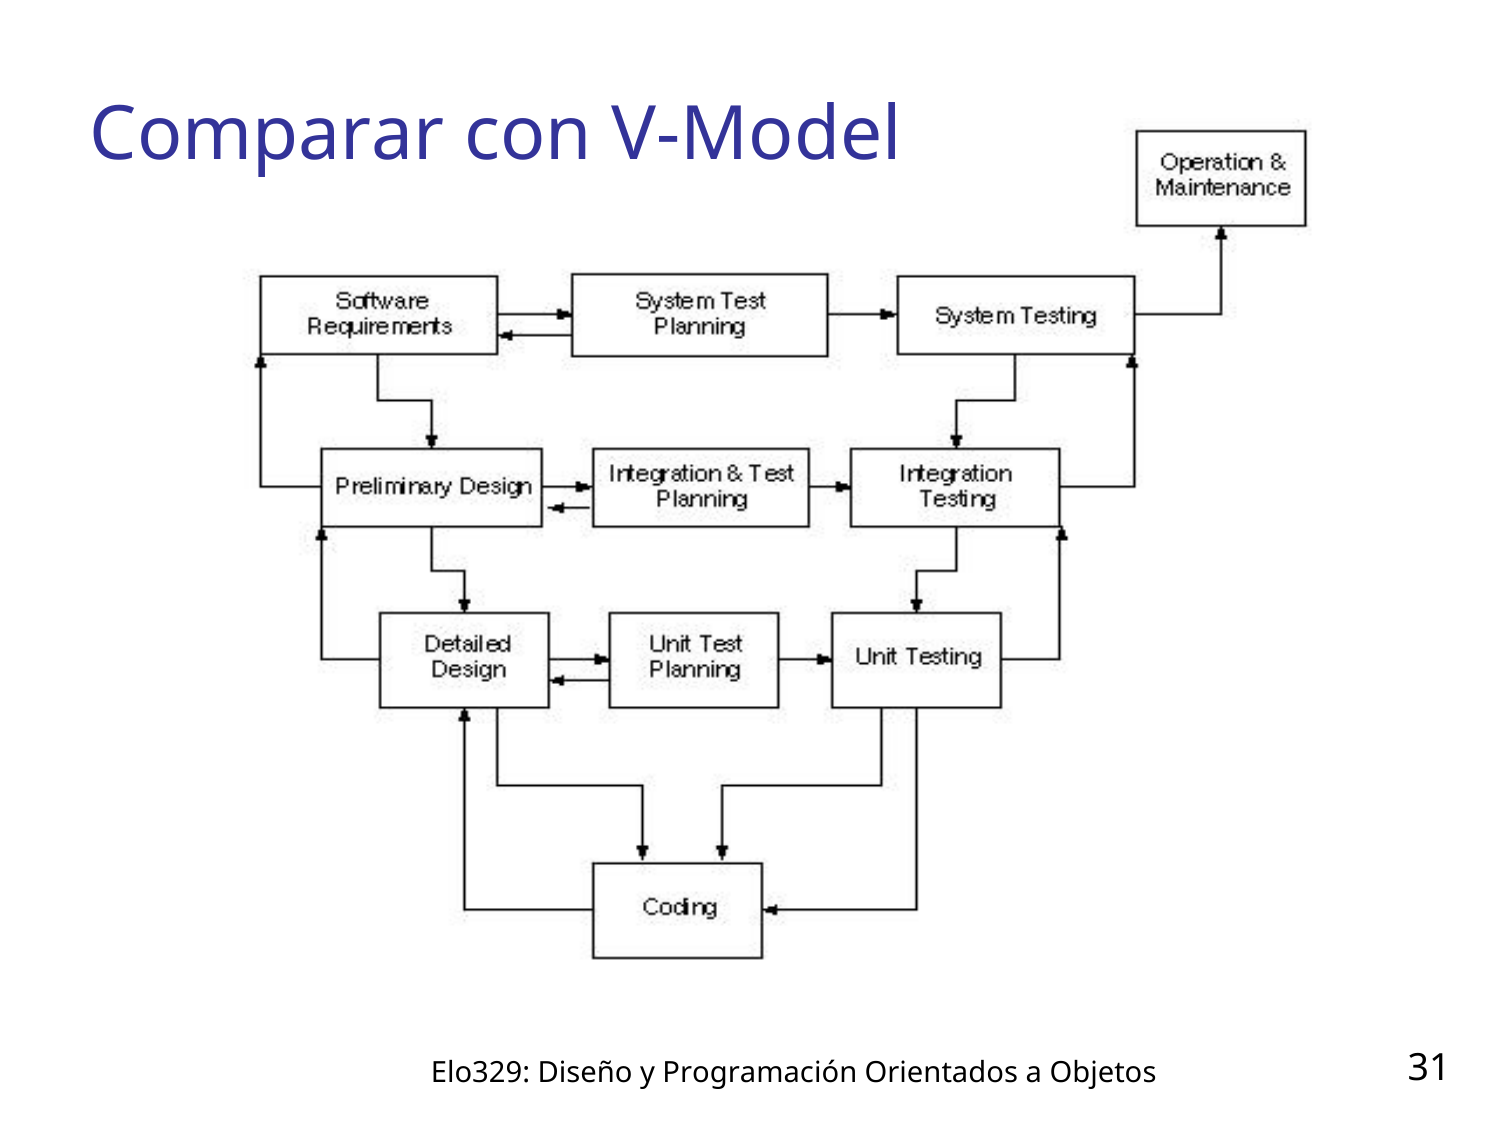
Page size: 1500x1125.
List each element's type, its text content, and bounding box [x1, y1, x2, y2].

picture [225, 188, 1326, 987]
title Comparar con V-Model‏ [75, 10, 1426, 188]
